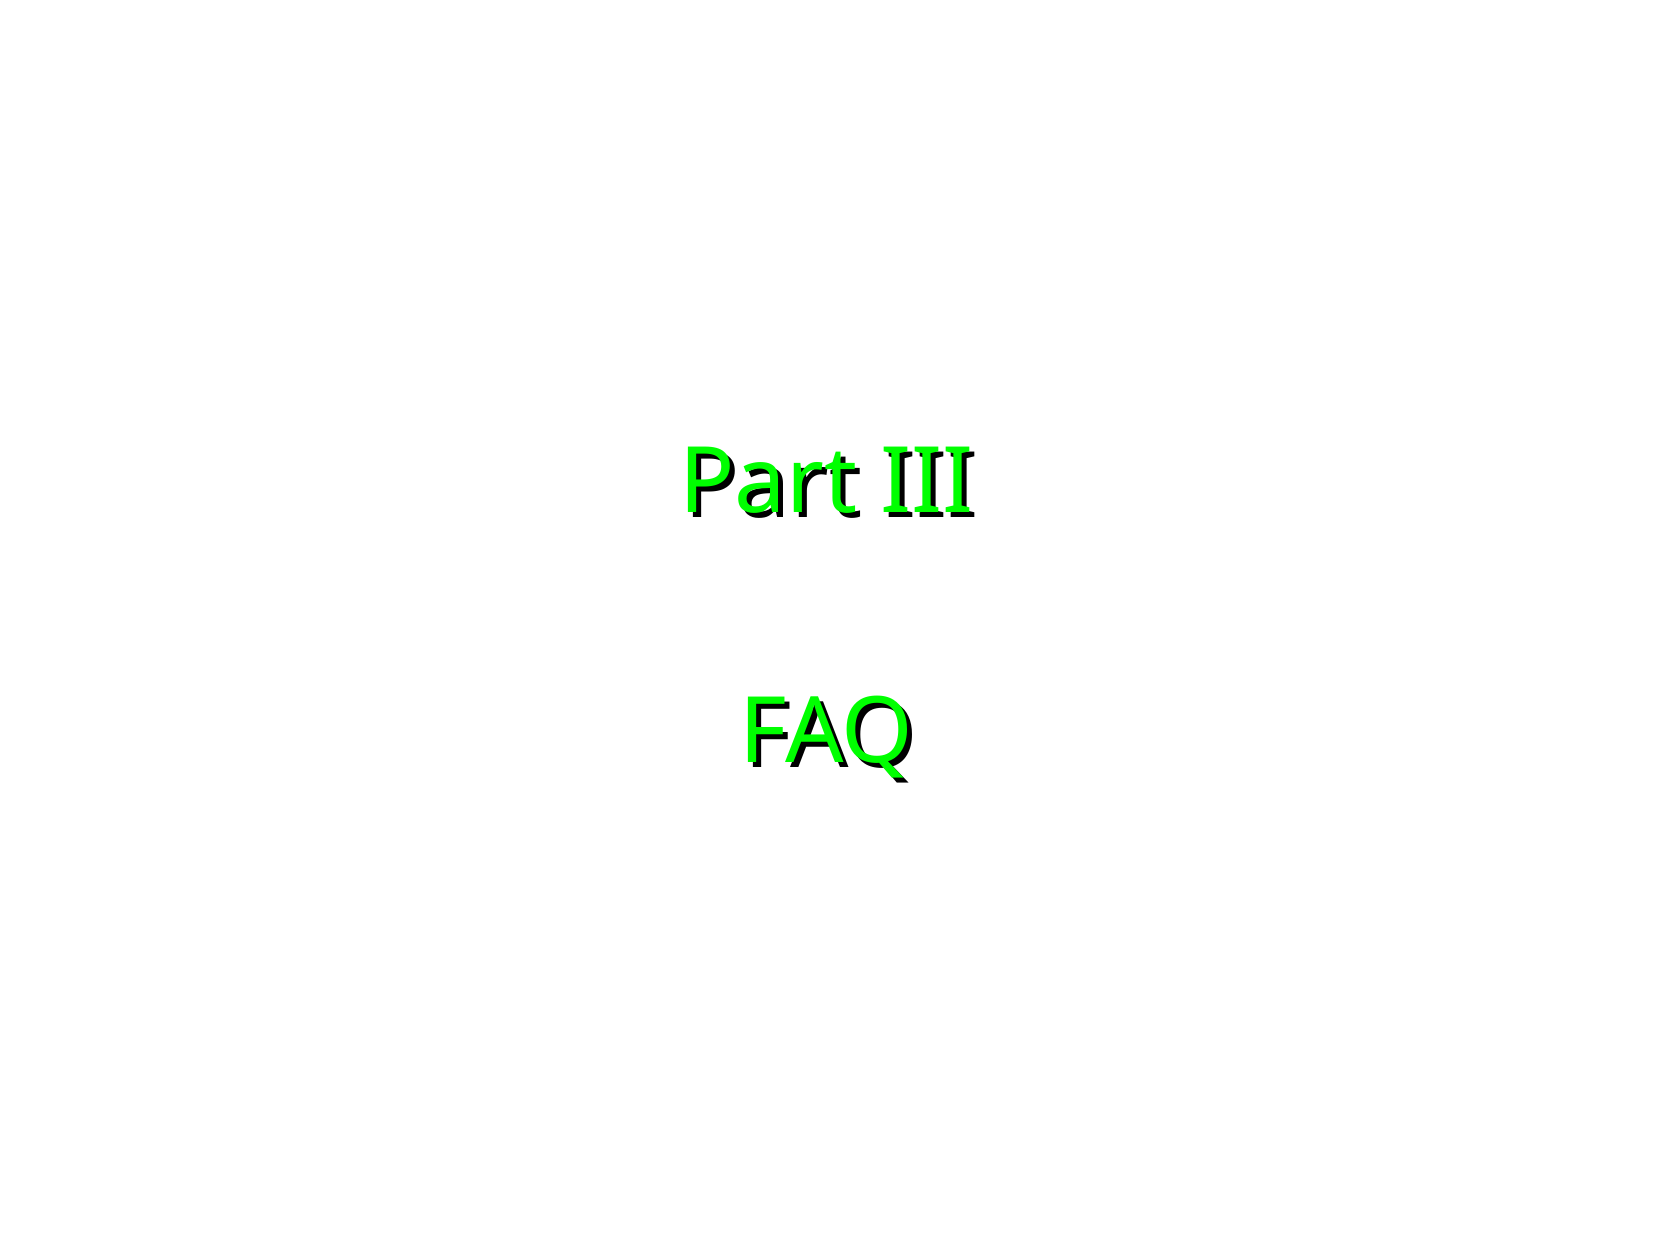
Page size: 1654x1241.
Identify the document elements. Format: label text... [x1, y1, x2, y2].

title Part III FAQ [82, 386, 1571, 818]
